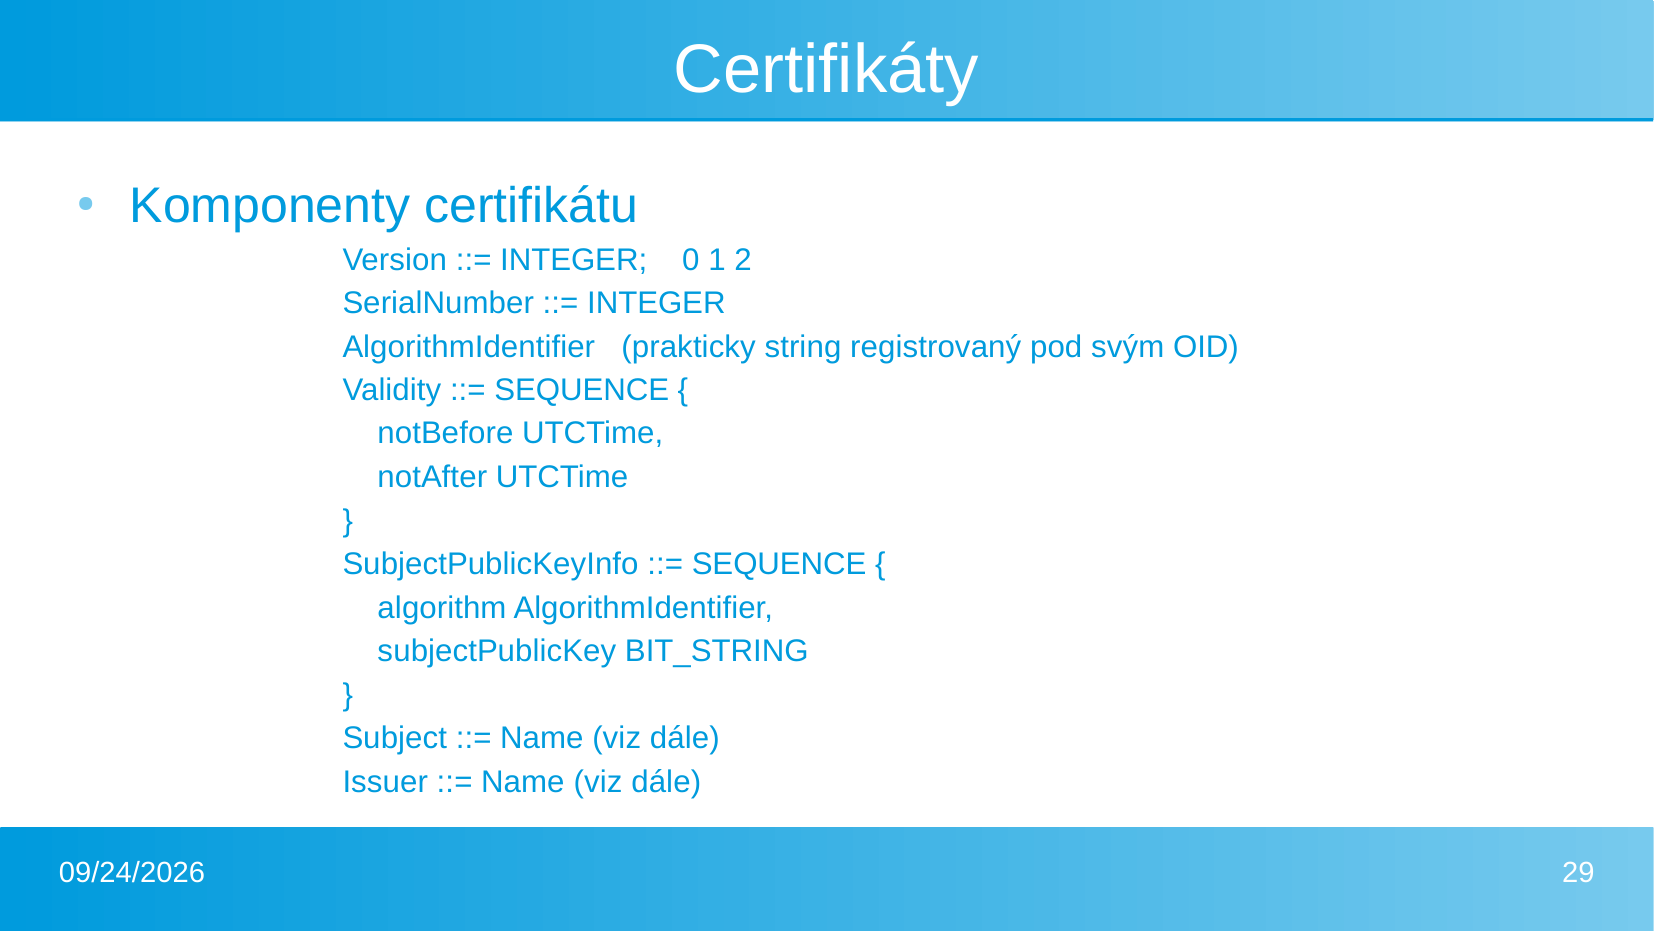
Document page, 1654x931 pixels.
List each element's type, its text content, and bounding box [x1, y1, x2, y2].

list Komponenty certifikátu Version ::= INTEGER; 0 1 2 SerialNumber ::= INTEGER AlgorithmIdentifier (prakticky string registrovaný pod svým OID) Validity ::= SEQUENCE { notBefore UTCTime, notAfter UTCTime } SubjectPublicKeyInfo ::= SEQUENCE { algorithm AlgorithmIdentifier, subjectPublicKey BIT_STRING } Subject ::= Name (viz dále) Issuer ::= Name (viz dále) [59, 177, 1595, 768]
title Certifikáty [59, 29, 1595, 108]
